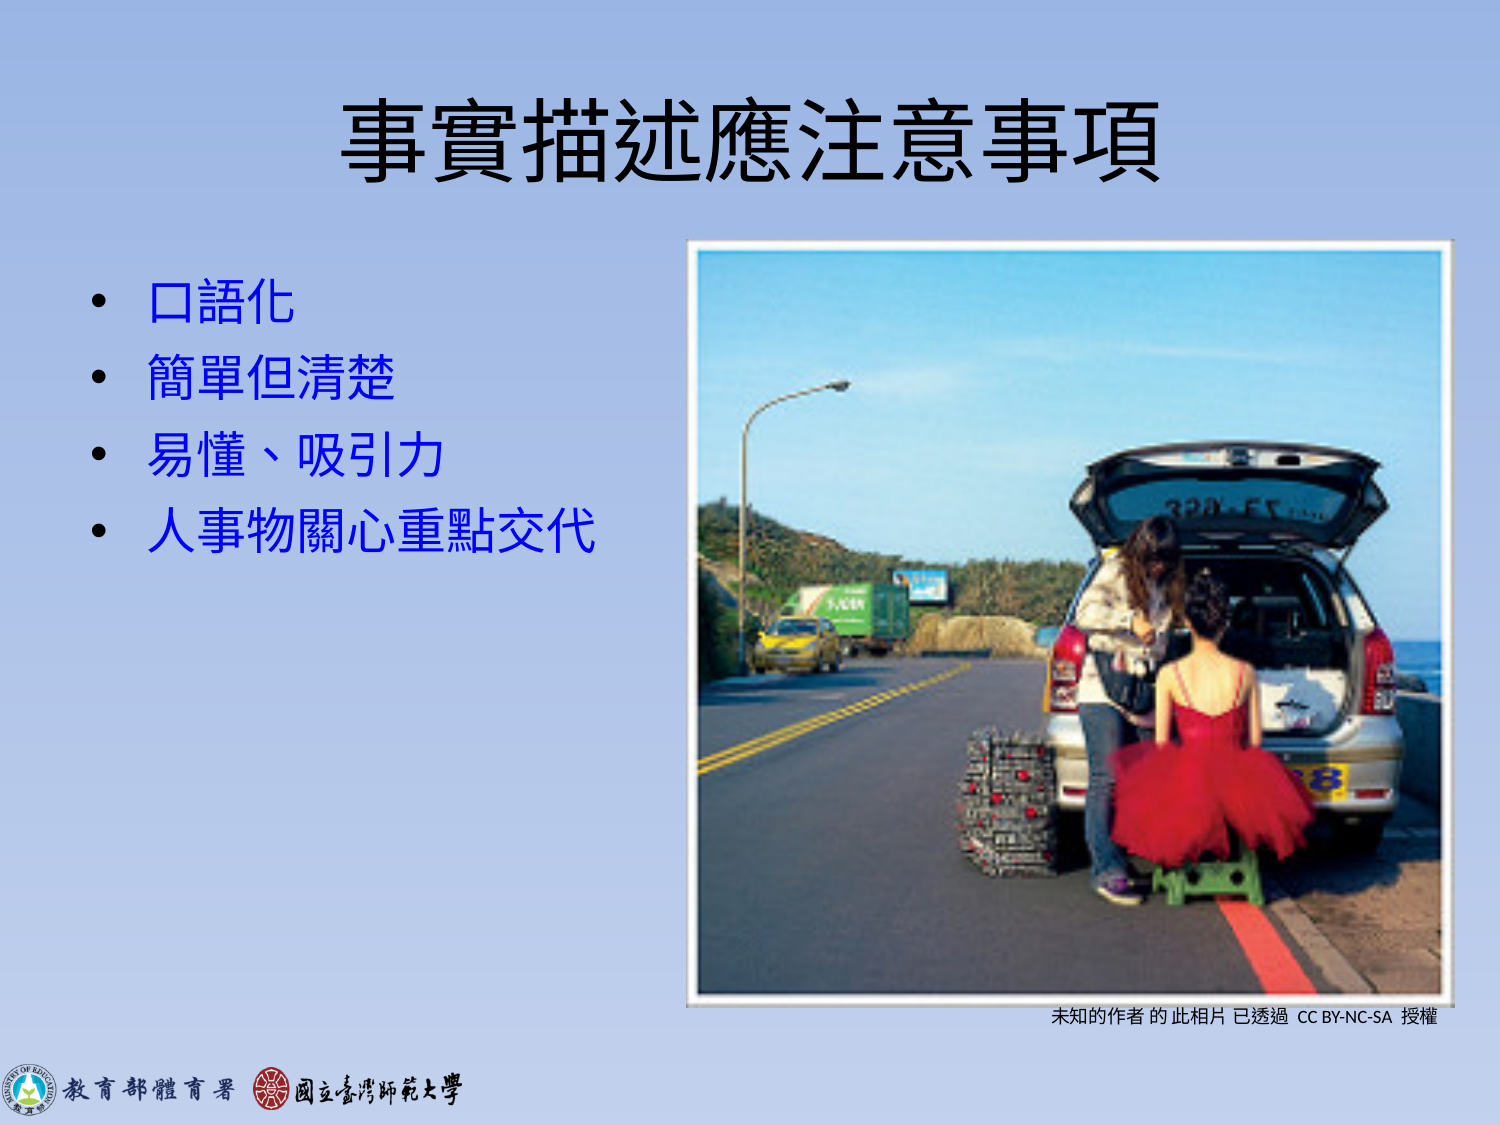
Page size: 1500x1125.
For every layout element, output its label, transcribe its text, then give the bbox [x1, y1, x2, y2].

list 口語化 簡單但清楚 易懂、吸引力 人事物關心重點交代 [75, 262, 686, 1005]
text_box 未知的作者 的 此相片 已透過 CC BY-NC-SA 授權 [1035, 997, 1500, 1035]
title 事實描述應注意事項 [75, 45, 1426, 233]
picture [686, 239, 1455, 1008]
